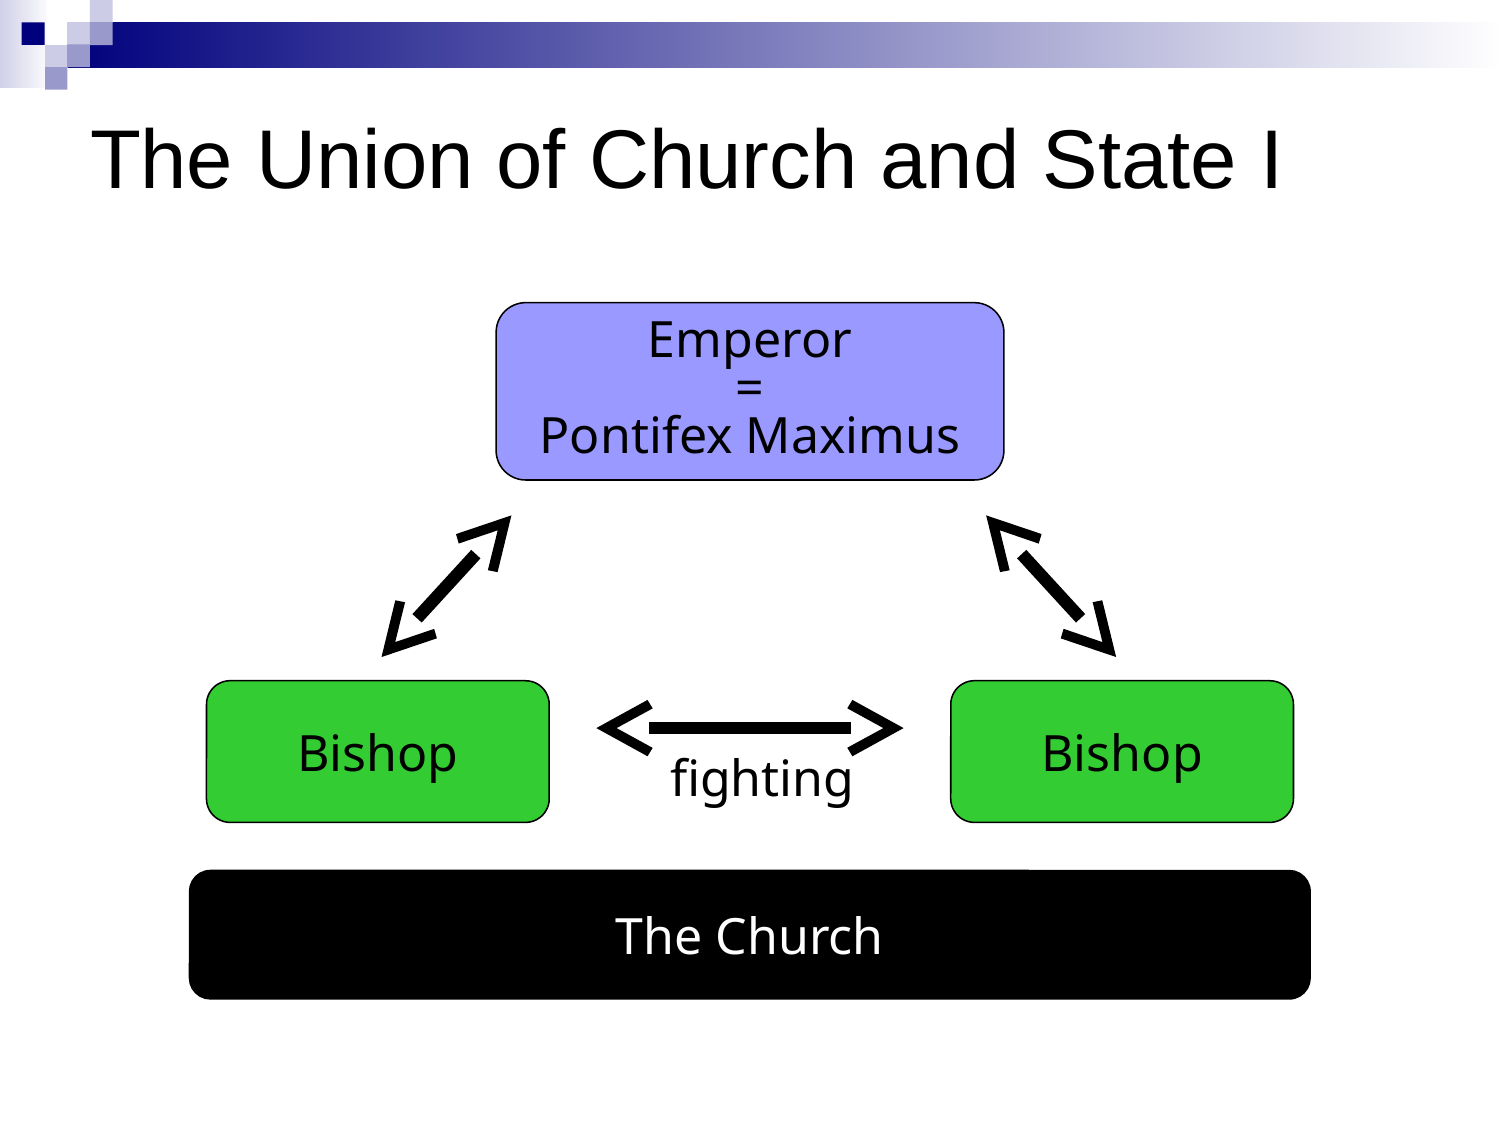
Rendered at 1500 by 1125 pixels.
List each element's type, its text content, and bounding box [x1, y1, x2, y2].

text_box The Church [188, 869, 1311, 1000]
text_box fighting [612, 739, 913, 814]
text_box Bishop [206, 680, 550, 823]
title The Union of Church and State I [75, 42, 1425, 268]
text_box Bishop [950, 680, 1294, 823]
text_box Emperor = Pontifex Maximus [496, 302, 1004, 480]
